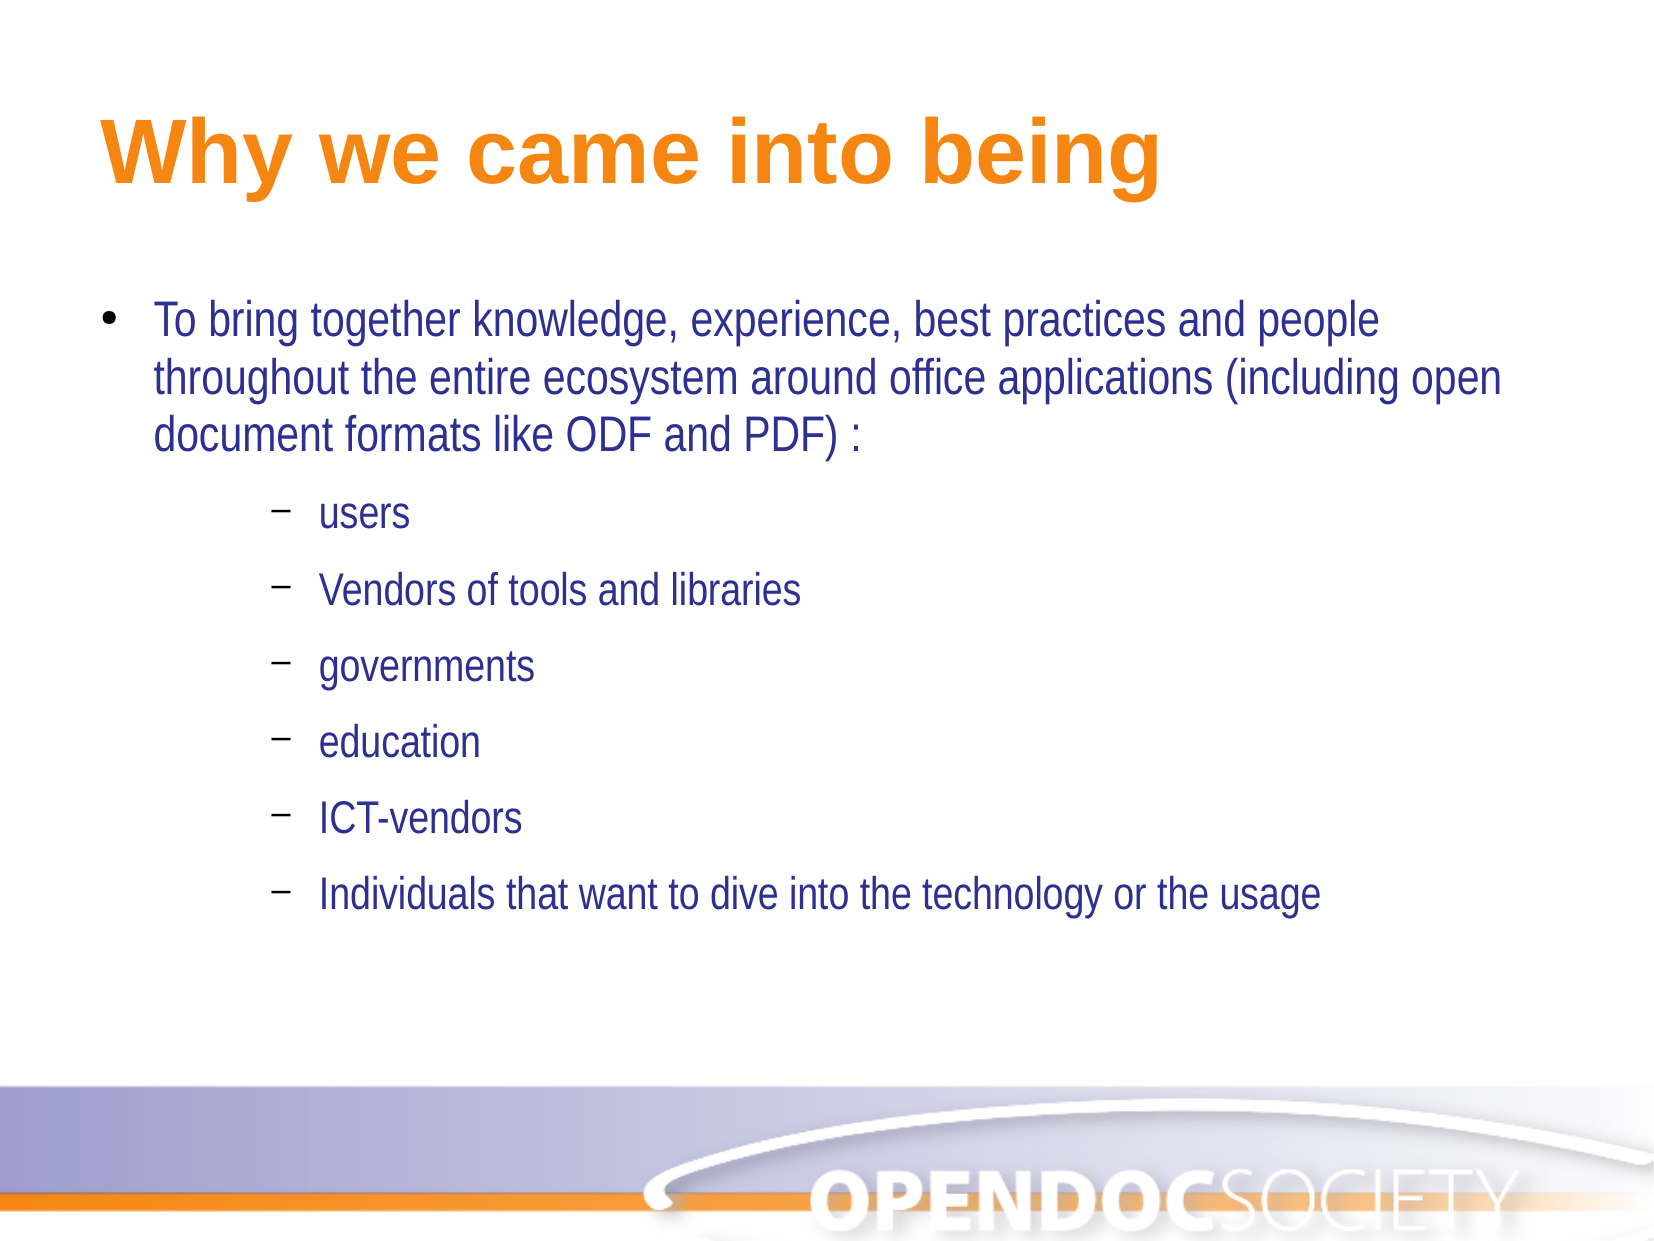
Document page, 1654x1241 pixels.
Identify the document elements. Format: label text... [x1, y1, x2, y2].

title Why we came into being [100, 96, 1589, 207]
list To bring together knowledge, experience, best practices and people throughout the entire ecosystem around office applications (including open document formats like ODF and PDF) : users Vendors of tools and libraries governments education ICT-vendors Individuals that want to dive into the technology or the usage [82, 290, 1571, 1094]
picture [0, 0, 1654, 1241]
